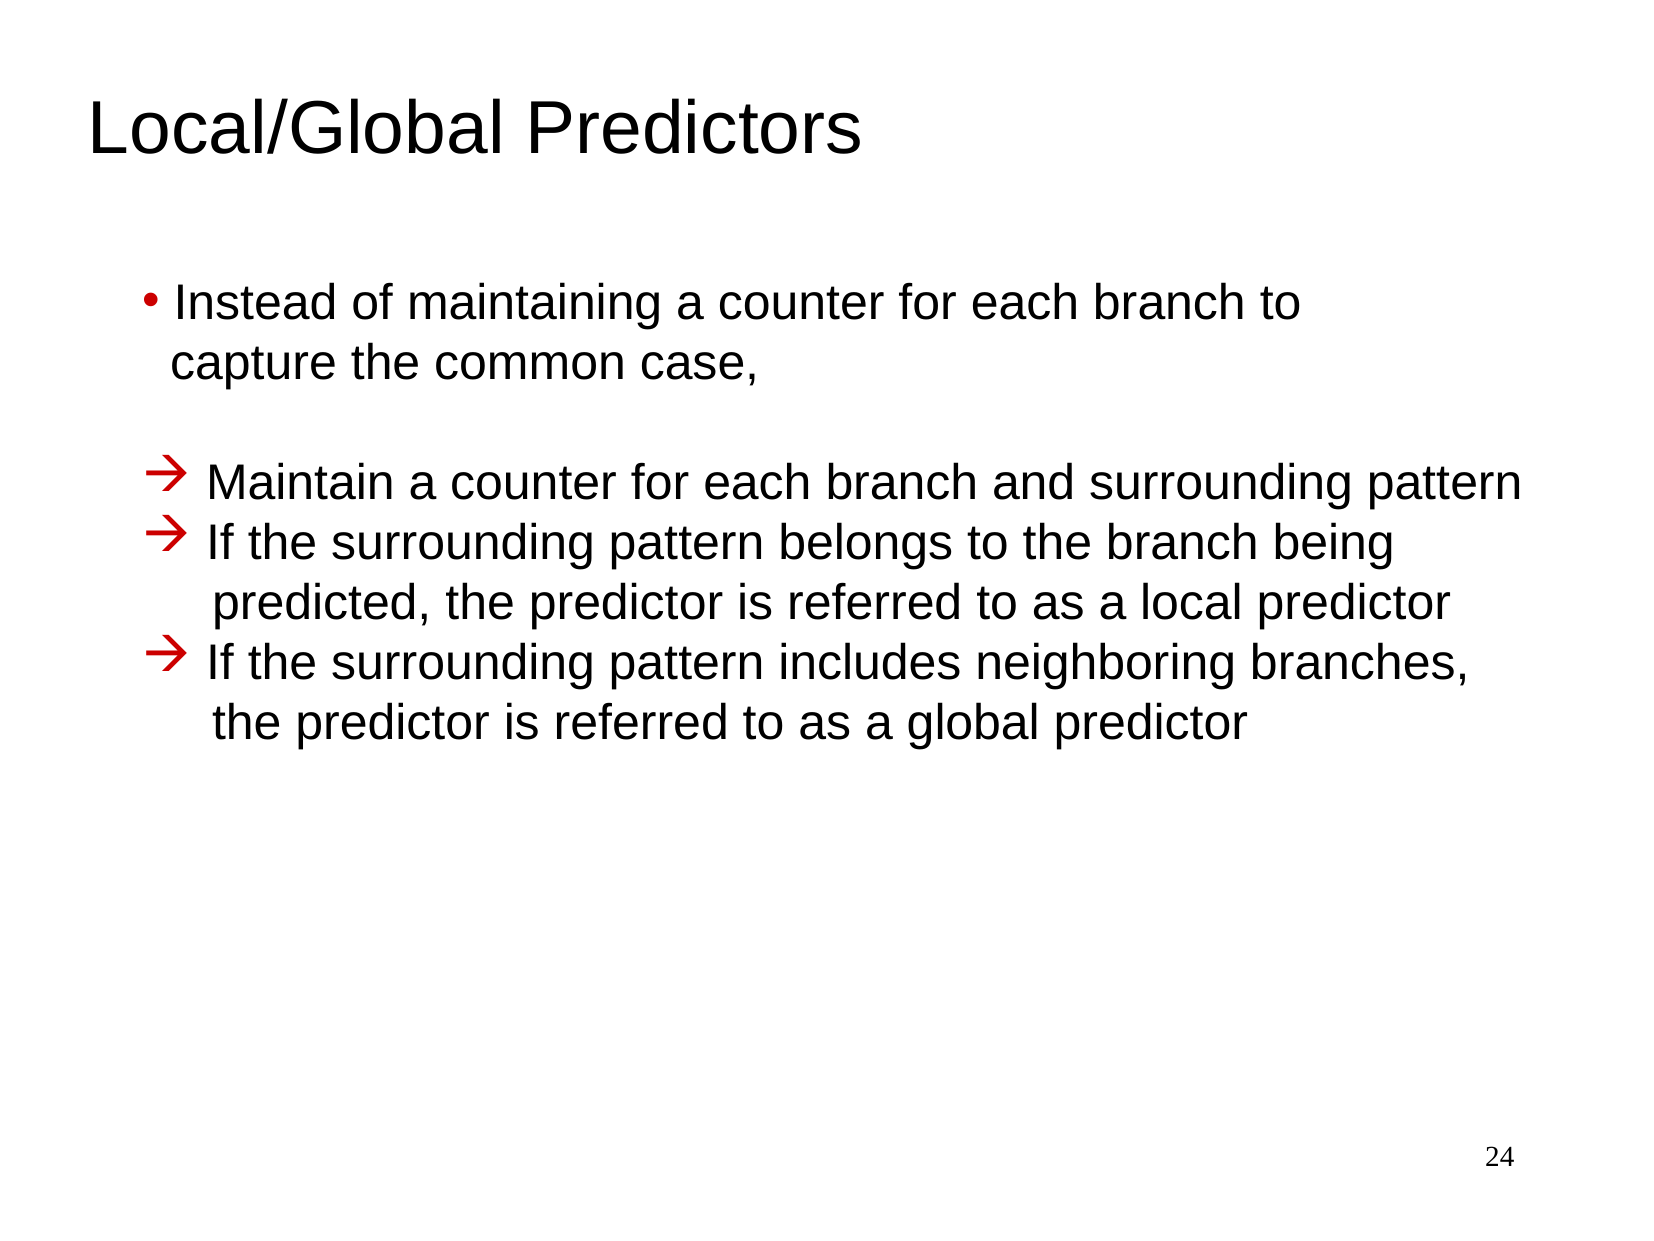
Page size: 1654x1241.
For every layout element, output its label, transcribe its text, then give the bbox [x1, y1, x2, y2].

text_box Instead of maintaining a counter for each branch to capture the common case, Maintain a counter for each branch and surrounding pattern If the surrounding pattern belongs to the branch being predicted, the predictor is referred to as a local predictor If the surrounding pattern includes neighboring branches, the predictor is referred to as a global predictor [127, 261, 1539, 758]
text_box <number> [1185, 1129, 1530, 1213]
text_box Local/Global Predictors [73, 71, 879, 177]
